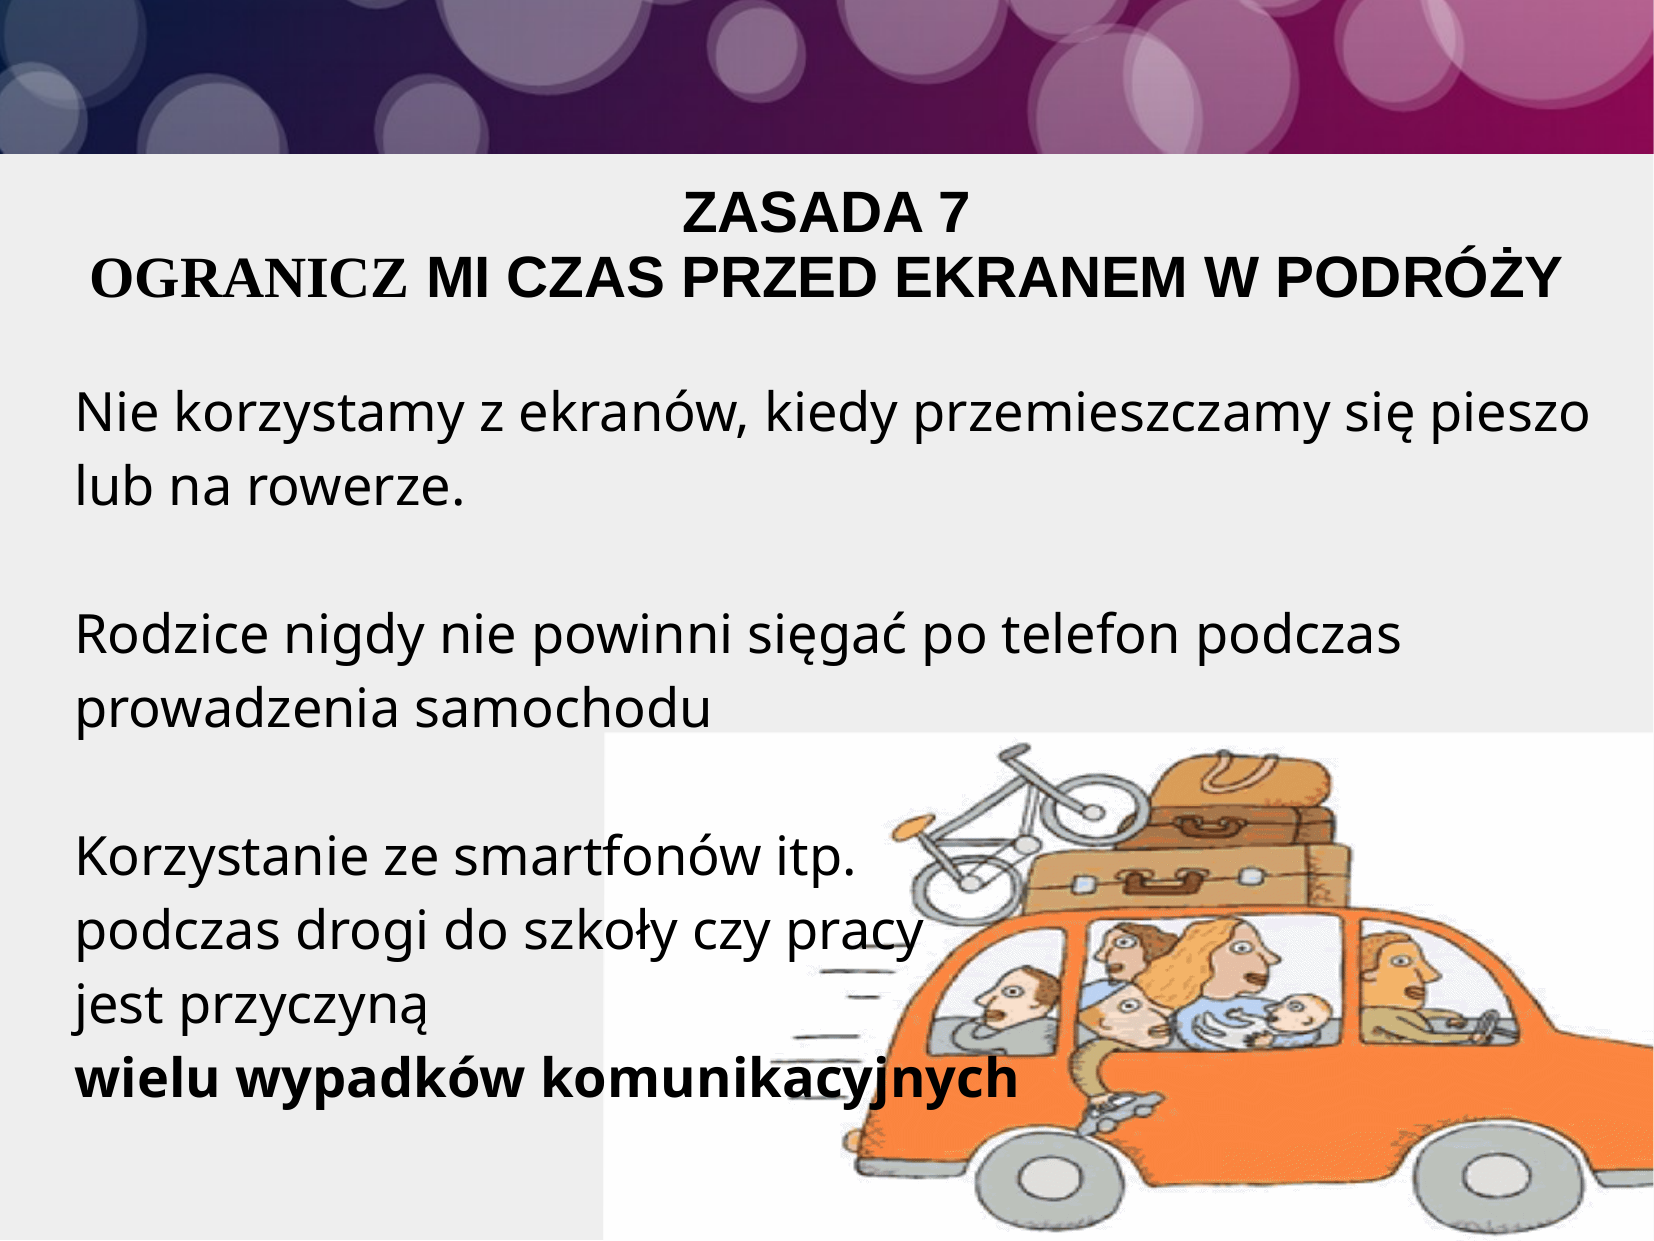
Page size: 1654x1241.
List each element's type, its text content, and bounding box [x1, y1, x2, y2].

picture [0, 0, 1654, 154]
picture [602, 1037, 1654, 1241]
text_box Nie korzystamy z ekranów, kiedy przemieszczamy się pieszo lub na rowerze. Rodzice nigdy nie powinni sięgać po telefon podczas prowadzenia samochodu Korzystanie ze smartfonów itp. podczas drogi do szkoły czy pracy jest przyczyną wielu wypadków komunikacyjnych [59, 366, 1654, 1037]
title ZASADA 7 OGRANICZ MI CZAS PRZED EKRANEM W PODRÓŻY [82, 159, 1571, 331]
